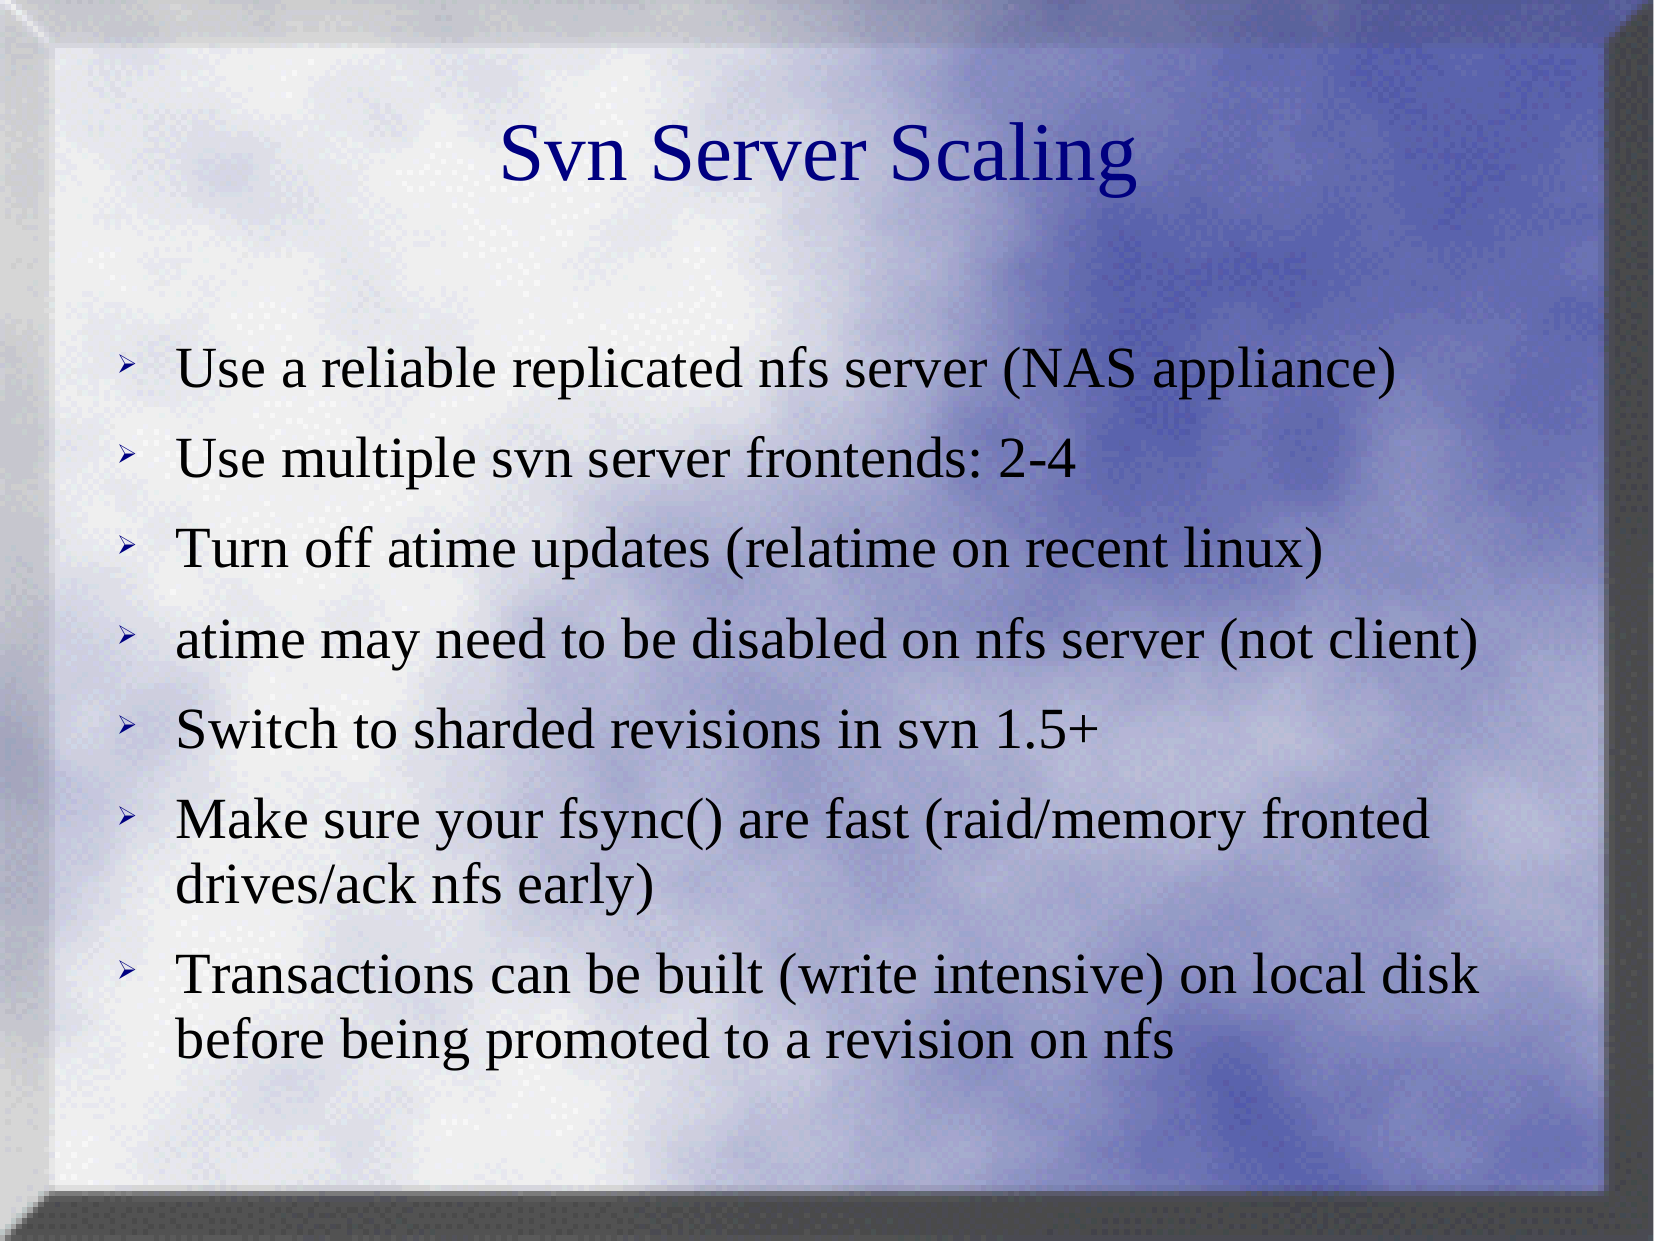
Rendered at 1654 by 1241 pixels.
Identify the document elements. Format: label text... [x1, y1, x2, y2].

list Use a reliable replicated nfs server (NAS appliance) Use multiple svn server frontends: 2-4 Turn off atime updates (relatime on recent linux) atime may need to be disabled on nfs server (not client) Switch to sharded revisions in svn 1.5+ Make sure your fsync() are fast (raid/memory fronted drives/ack nfs early) Transactions can be built (write intensive) on local disk before being promoted to a revision on nfs [116, 335, 1529, 1071]
picture [0, 0, 1654, 1241]
title Svn Server Scaling [199, 98, 1439, 206]
